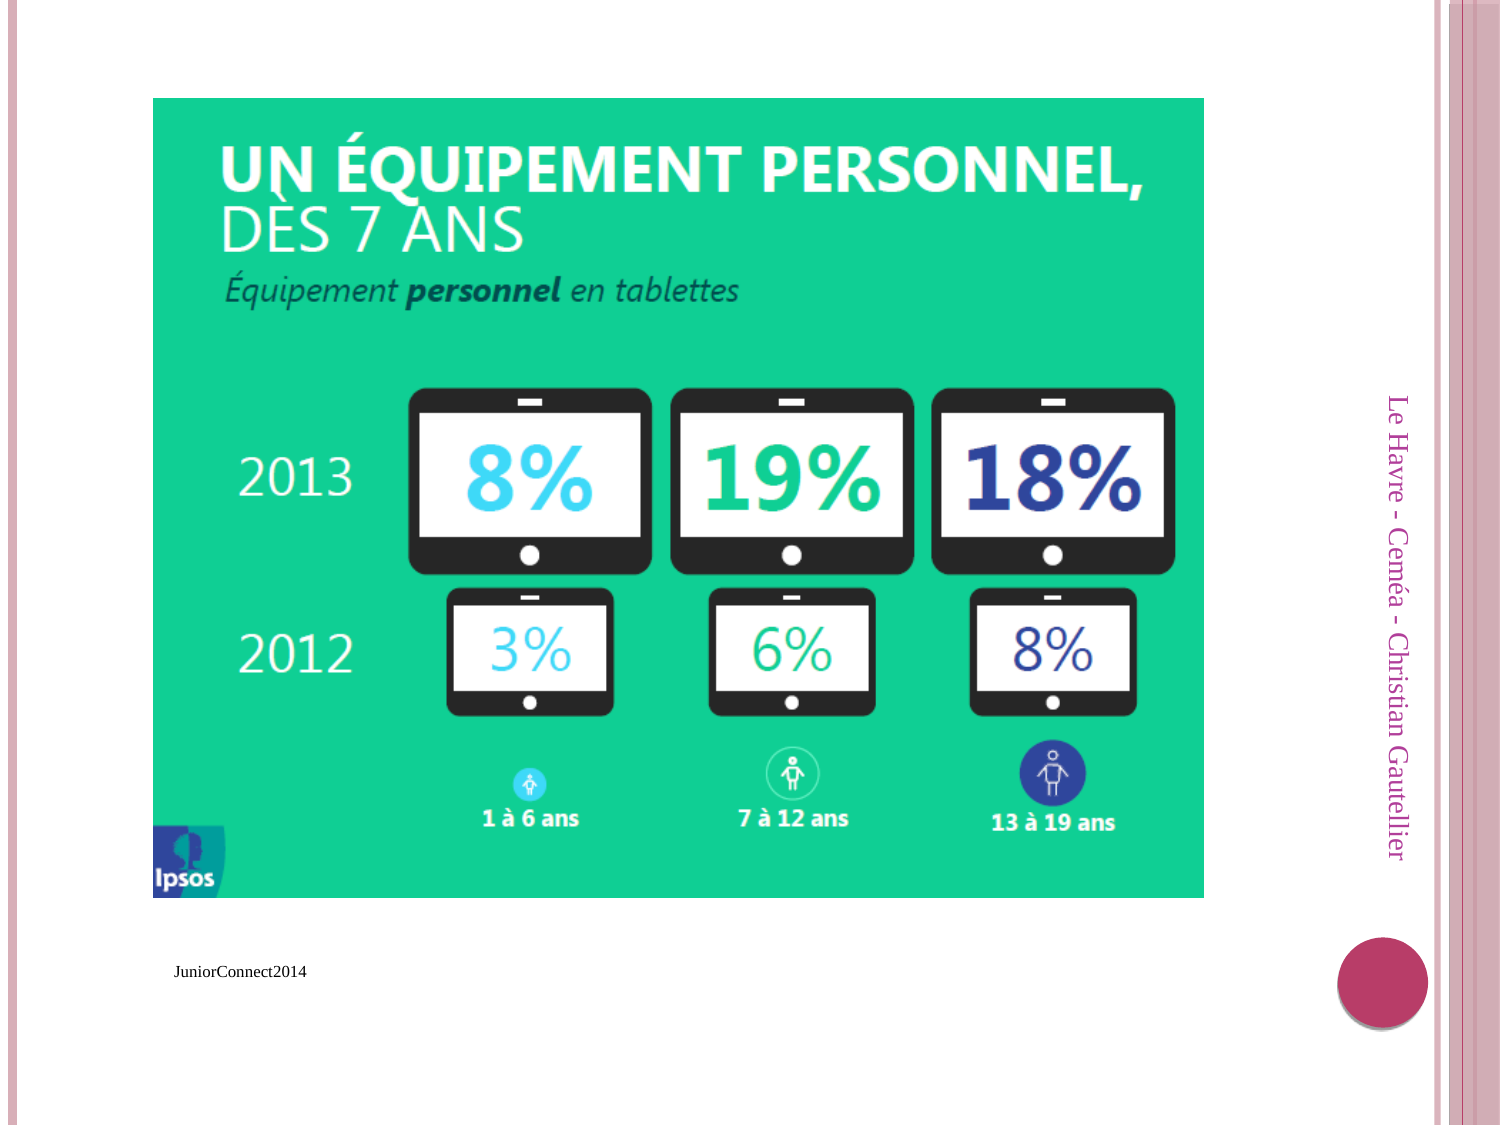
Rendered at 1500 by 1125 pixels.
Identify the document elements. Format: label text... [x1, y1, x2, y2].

picture [153, 98, 1204, 898]
text_box JuniorConnect2014 [159, 940, 609, 991]
footer Le Havre - Ceméa - Christian Gautellier [1379, 380, 1440, 906]
